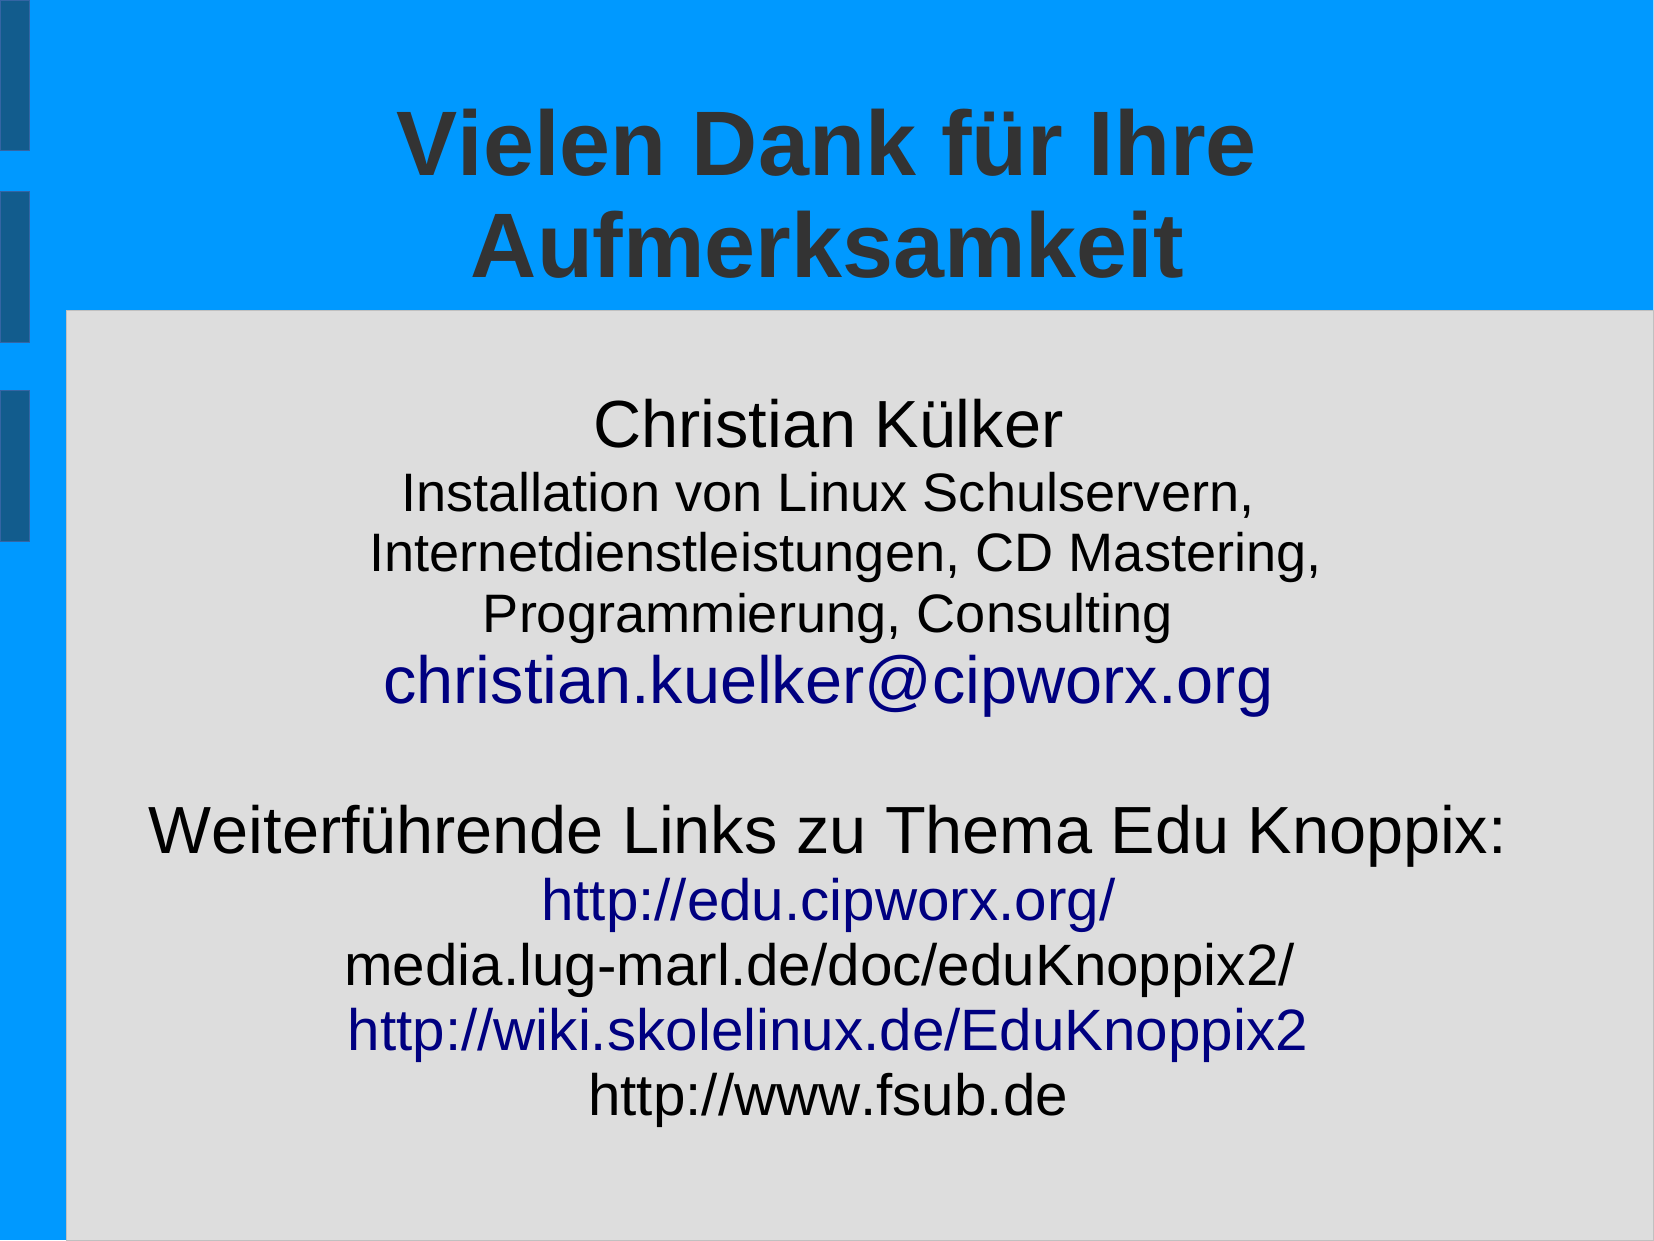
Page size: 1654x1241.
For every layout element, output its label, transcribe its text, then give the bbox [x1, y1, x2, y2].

title Vielen Dank für Ihre Aufmerksamkeit [121, 91, 1534, 299]
subtitle Christian Külker Installation von Linux Schulservern, Internetdienstleistungen, CD Mastering, Programmierung, Consulting christian.kuelker@cipworx.org Weiterführende Links zu Thema Edu Knoppix: http://edu.cipworx.org/ media.lug-marl.de/doc/eduKnoppix2/ http://wiki.skolelinux.de/EduKnoppix2 http://www.fsub.de [121, 335, 1536, 1241]
